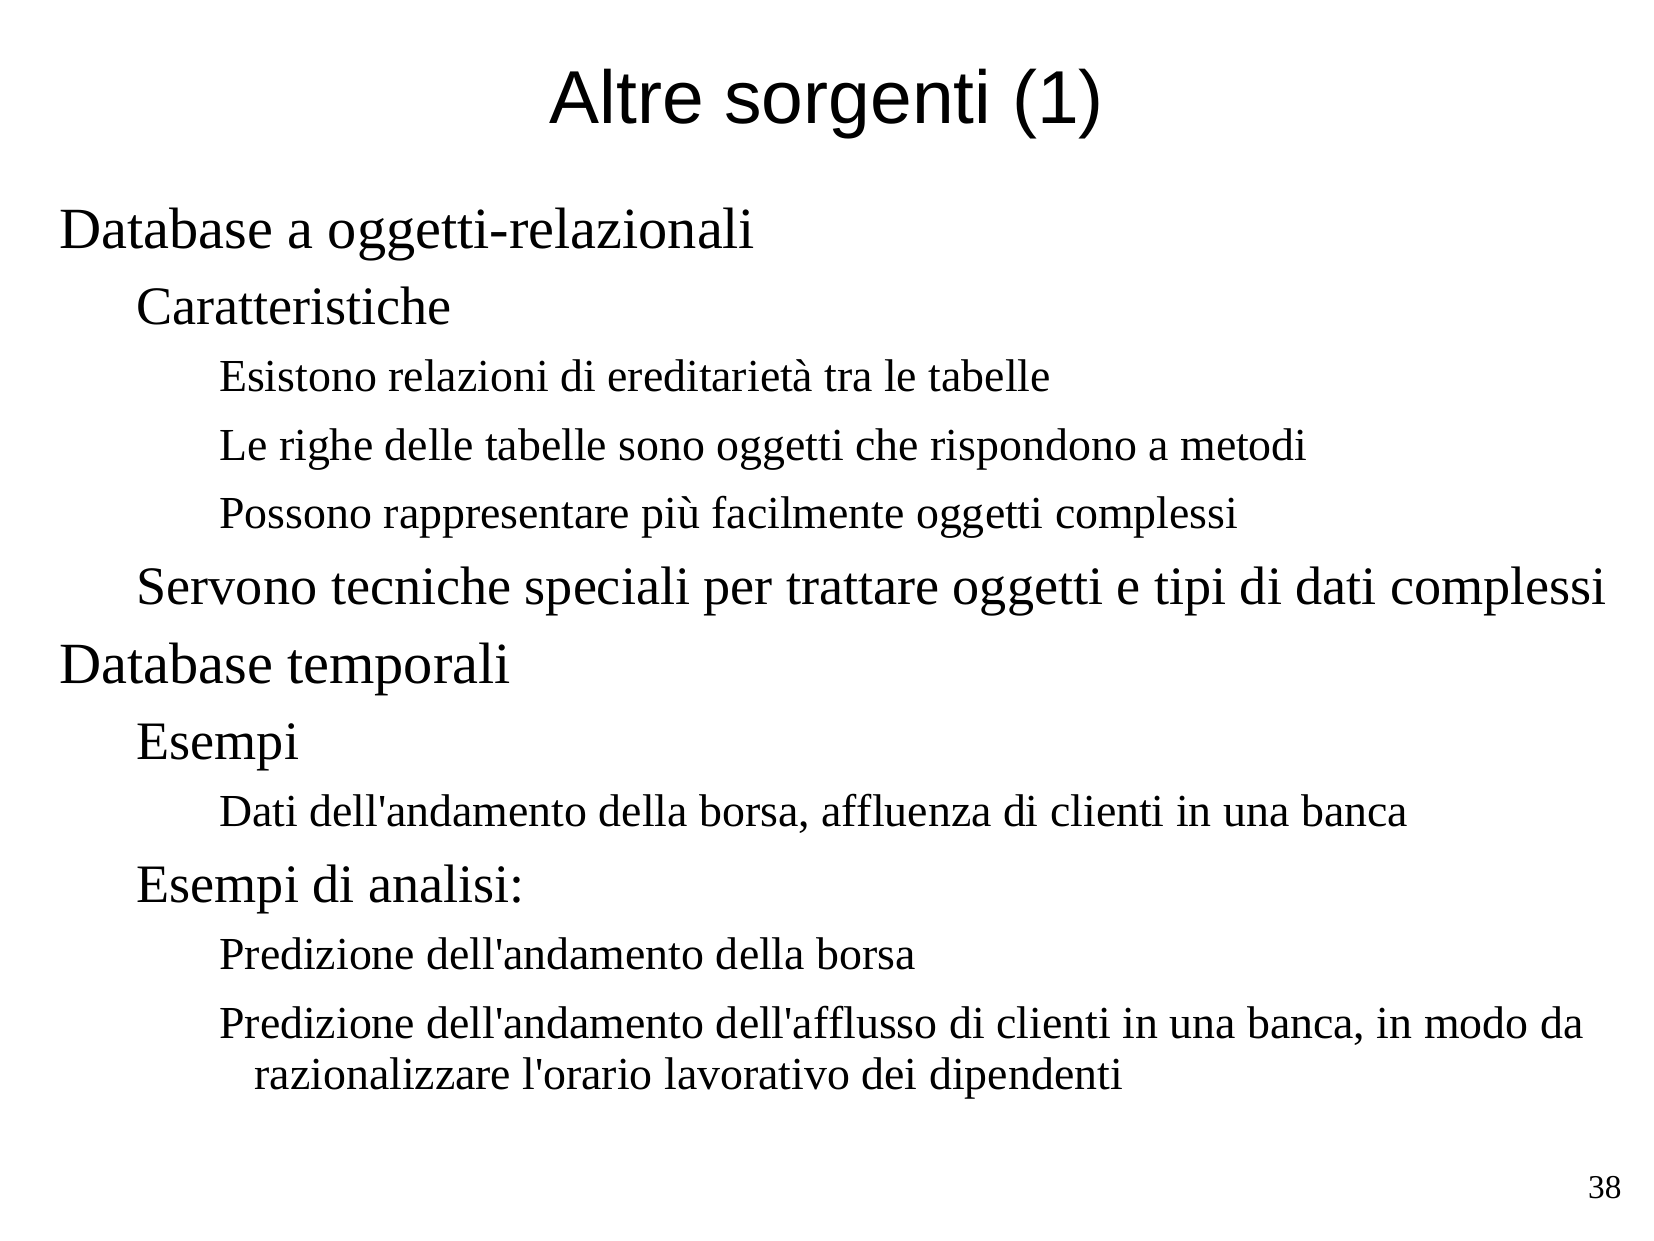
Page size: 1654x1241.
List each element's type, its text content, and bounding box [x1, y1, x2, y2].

title Altre sorgenti (1) [37, 30, 1617, 166]
list Database a oggetti-relazionali Caratteristiche Esistono relazioni di ereditarietà tra le tabelle Le righe delle tabelle sono oggetti che rispondono a metodi Possono rappresentare più facilmente oggetti complessi Servono tecniche speciali per trattare oggetti e tipi di dati complessi Database temporali Esempi Dati dell'andamento della borsa, affluenza di clienti in una banca Esempi di analisi: Predizione dell'andamento della borsa Predizione dell'andamento dell'afflusso di clienti in una banca, in modo da razionalizzare l'orario lavorativo dei dipendenti [42, 196, 1612, 1187]
